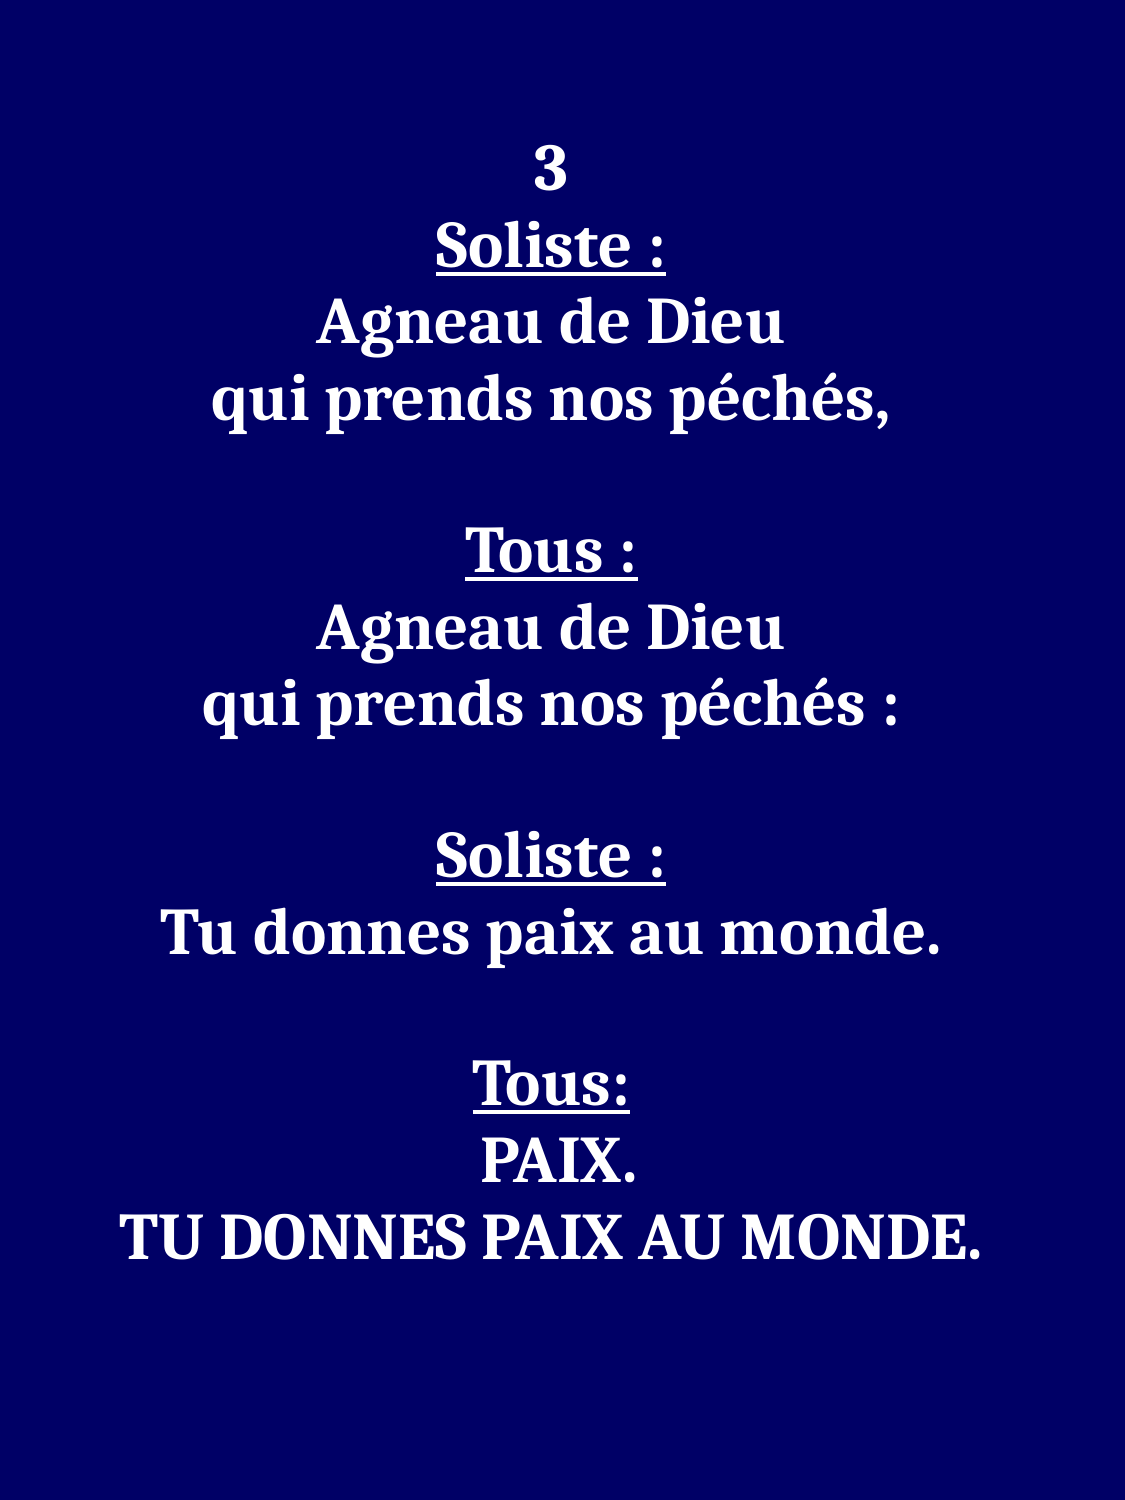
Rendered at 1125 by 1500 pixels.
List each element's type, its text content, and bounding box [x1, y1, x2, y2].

text_box 3 Soliste : Agneau de Dieu qui prends nos péchés, Tous : Agneau de Dieu qui prends nos péchés : Soliste : Tu donnes paix au monde. Tous: PAIX. TU DONNES PAIX AU MONDE. [66, 88, 1037, 1387]
